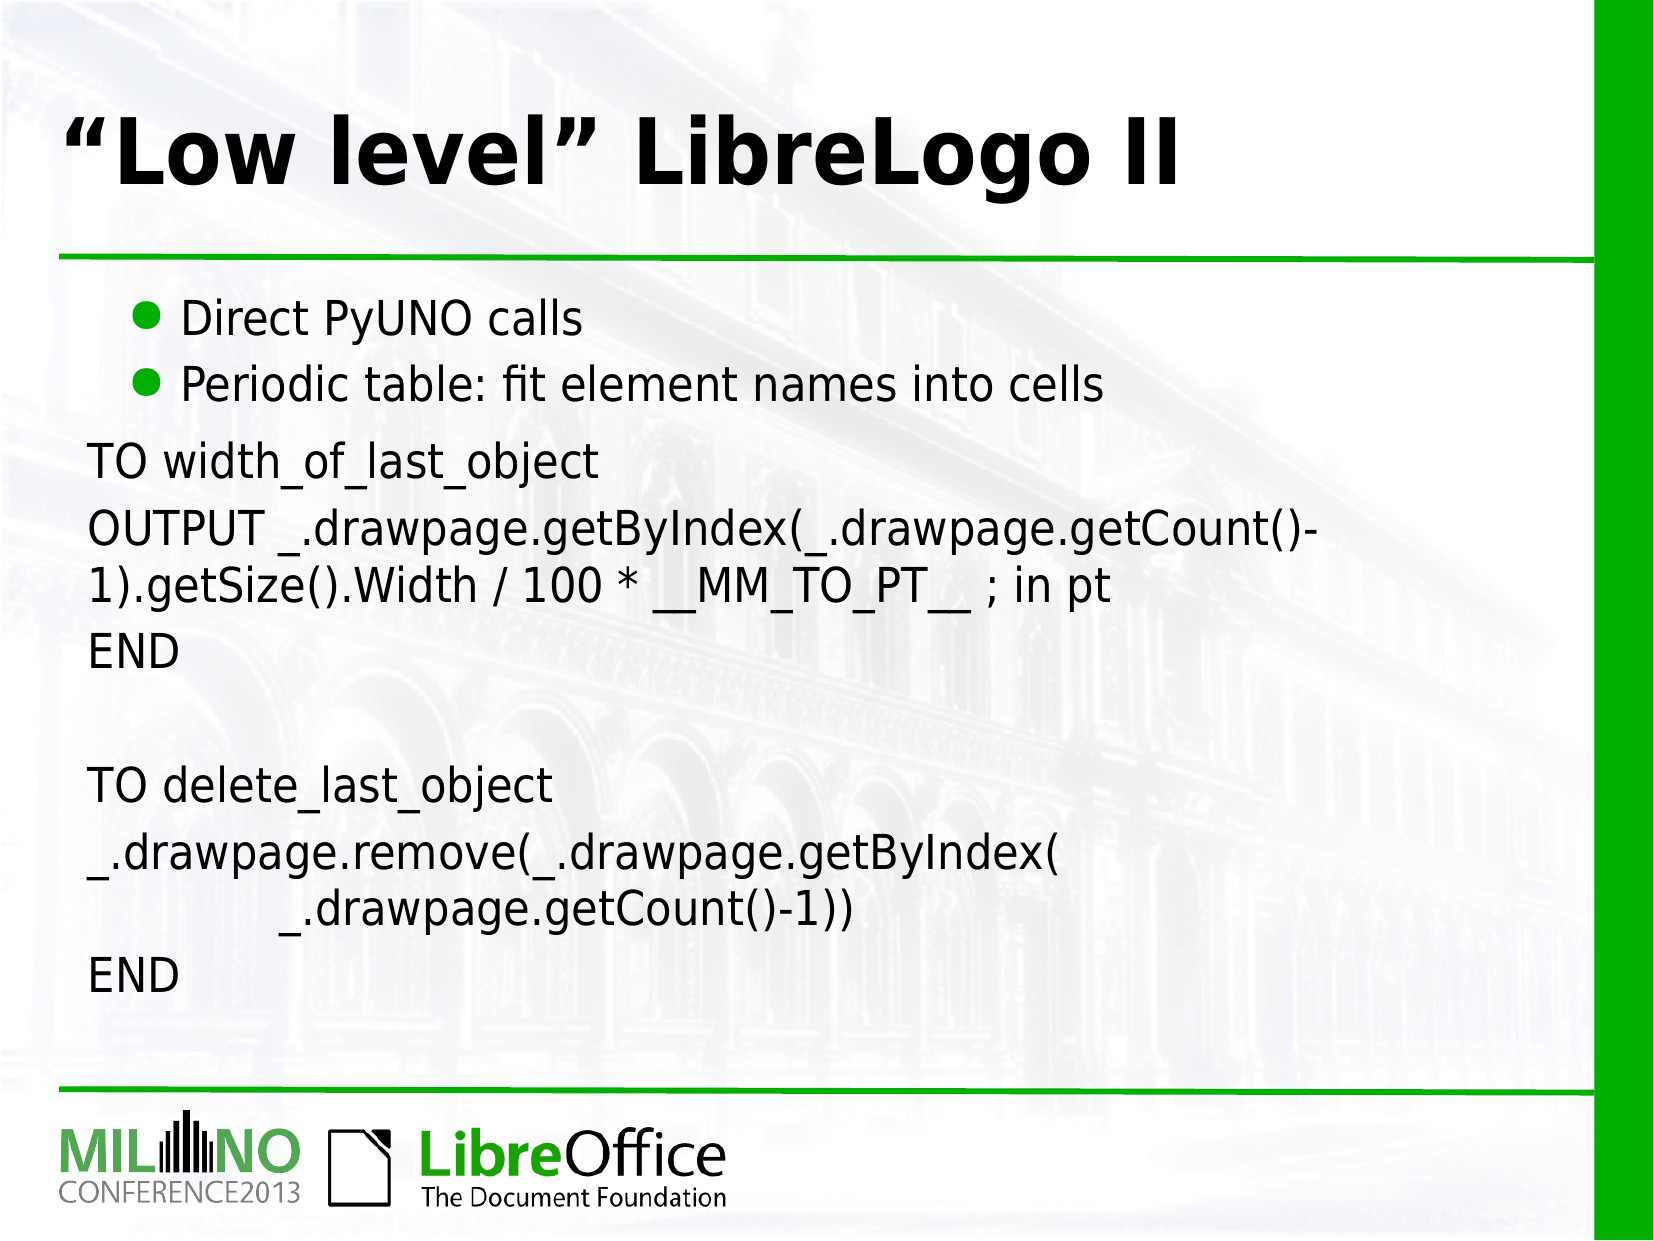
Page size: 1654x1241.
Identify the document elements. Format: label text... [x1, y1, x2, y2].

picture [1, 0, 1594, 1241]
list Direct PyUNO calls Periodic table: fit element names into cells TO width_of_last_object OUTPUT _.drawpage.getByIndex(_.drawpage.getCount()-1).getSize().Width / 100 * __MM_TO_PT__ ; in pt END TO delete_last_object _.drawpage.remove(_.drawpage.getByIndex( _.drawpage.getCount()-1)) END [35, 290, 1524, 1010]
title “Low level” LibreLogo II [59, 49, 1548, 257]
